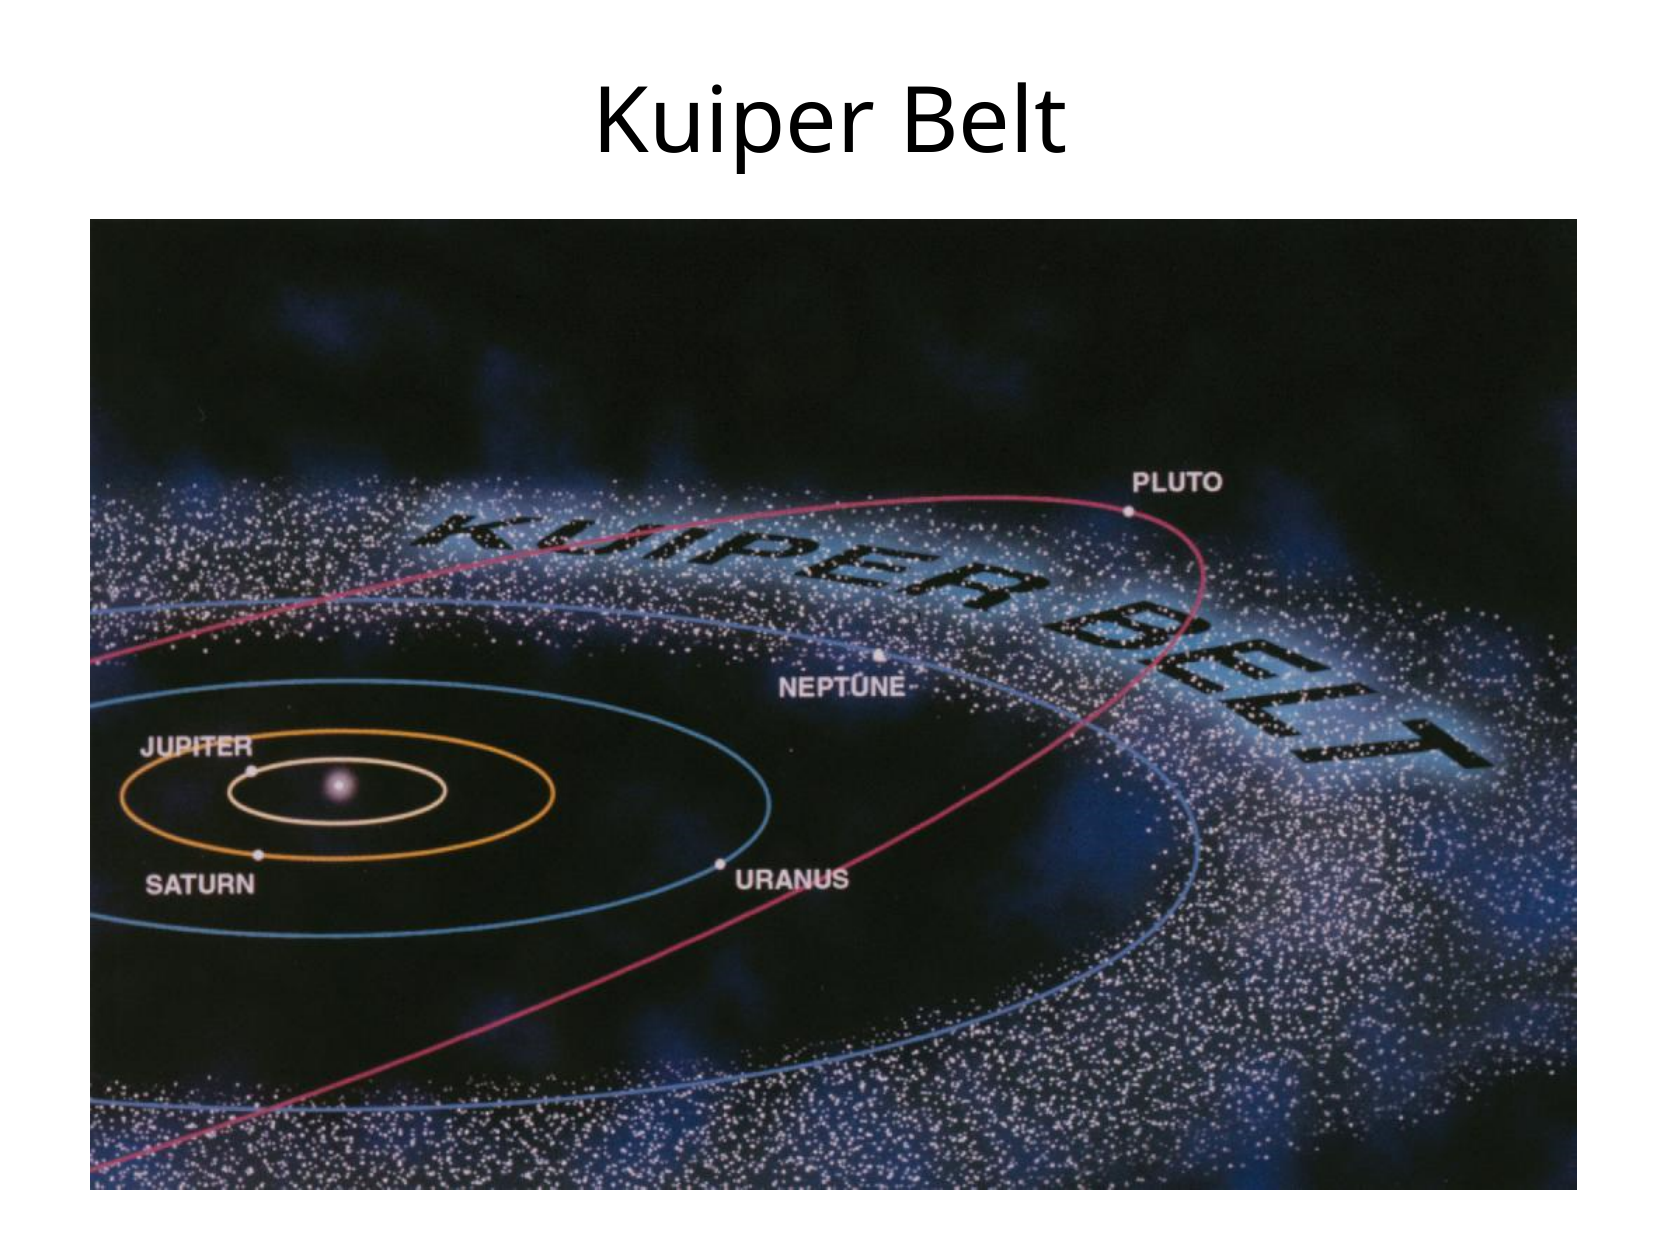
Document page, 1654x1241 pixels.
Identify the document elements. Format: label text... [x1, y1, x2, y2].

title Kuiper Belt [82, 12, 1571, 220]
picture [90, 219, 1577, 1190]
